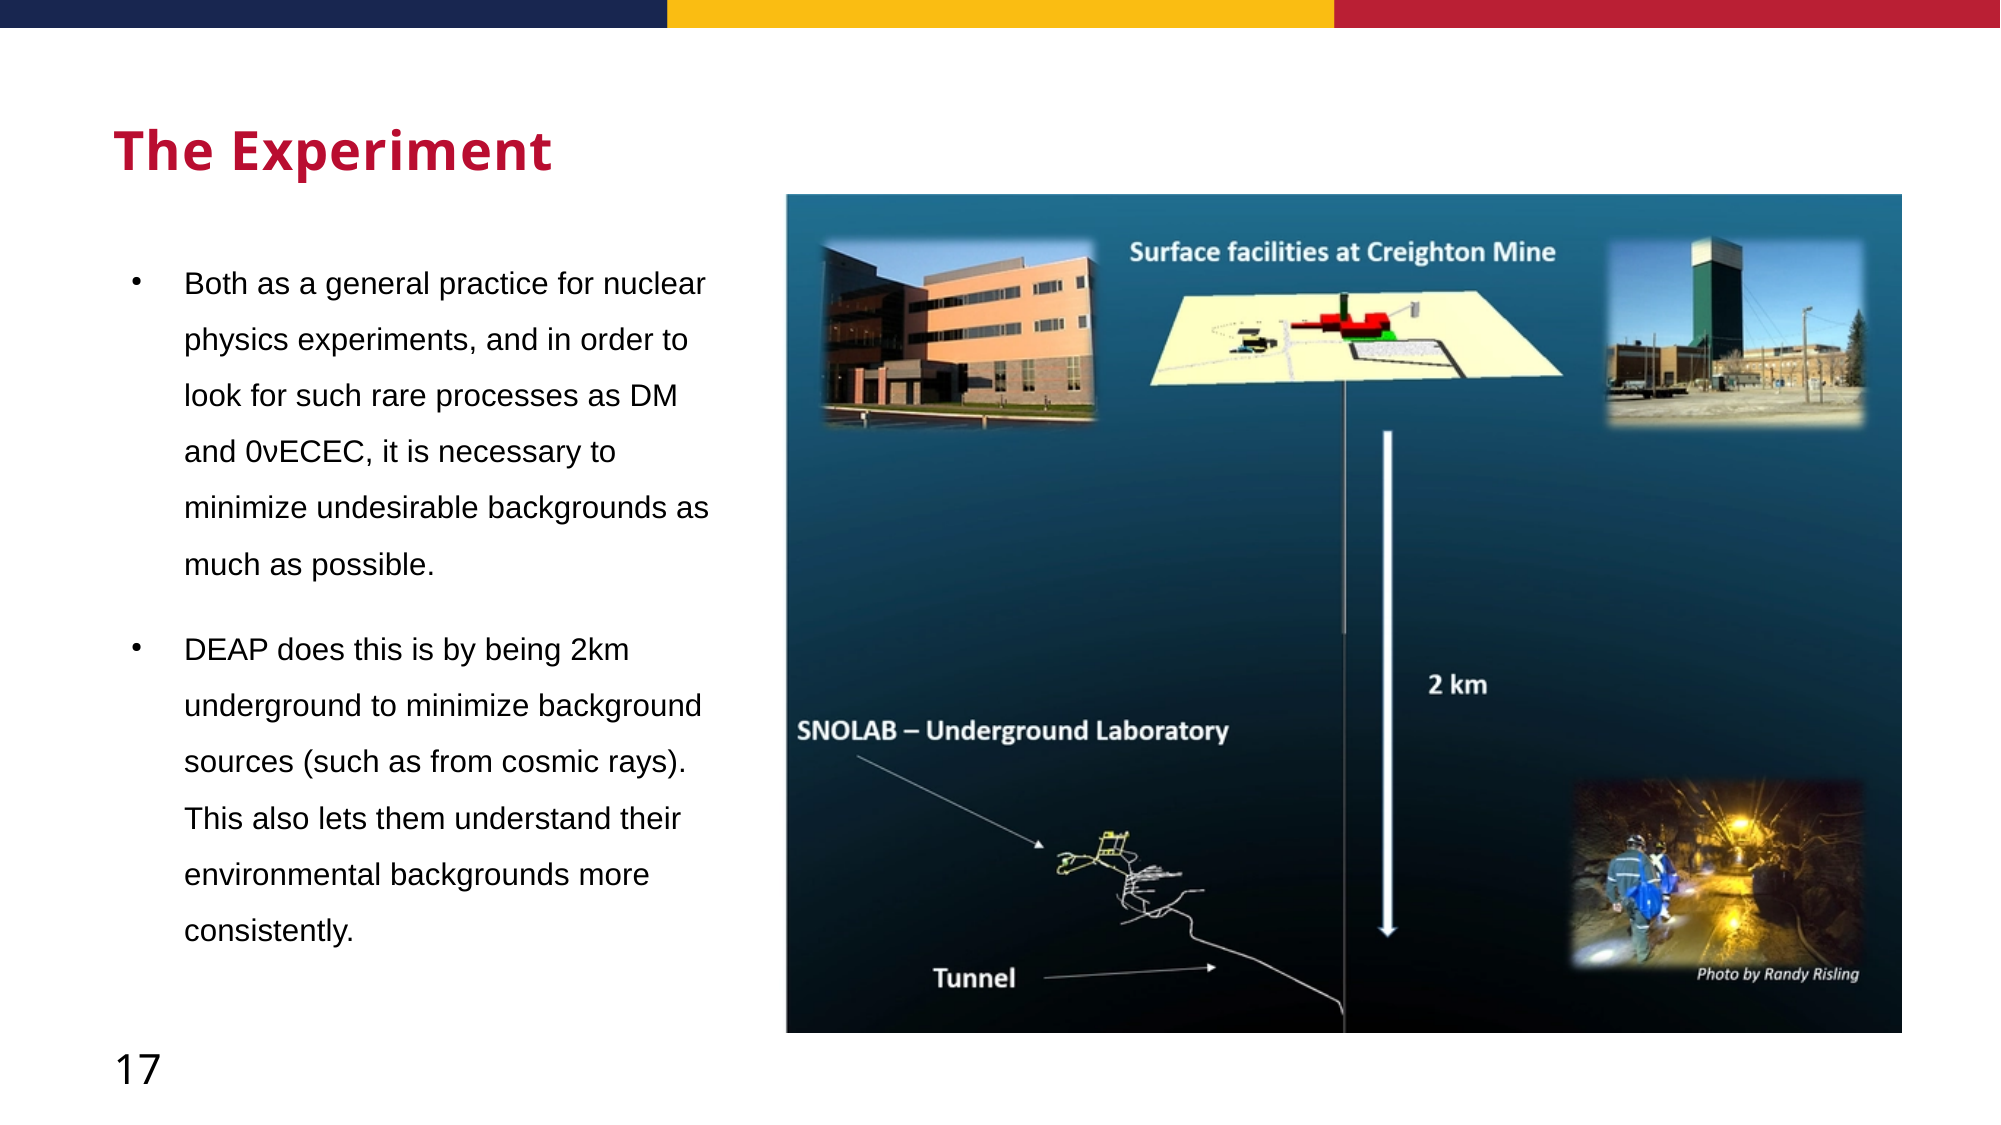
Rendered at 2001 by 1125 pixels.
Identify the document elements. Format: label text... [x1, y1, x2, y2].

picture [779, 194, 1902, 1033]
title The Experiment [98, 115, 1886, 219]
slide_number <number> [99, 1035, 190, 1092]
list Both as a general practice for nuclear physics experiments, and in order to look for such rare processes as DM and 0νECEC, it is necessary to minimize undesirable backgrounds as much as possible. DEAP does this is by being 2km underground to minimize background sources (such as from cosmic rays). This also lets them understand their environmental backgrounds more consistently. [98, 236, 739, 1063]
picture [0, 0, 2000, 28]
